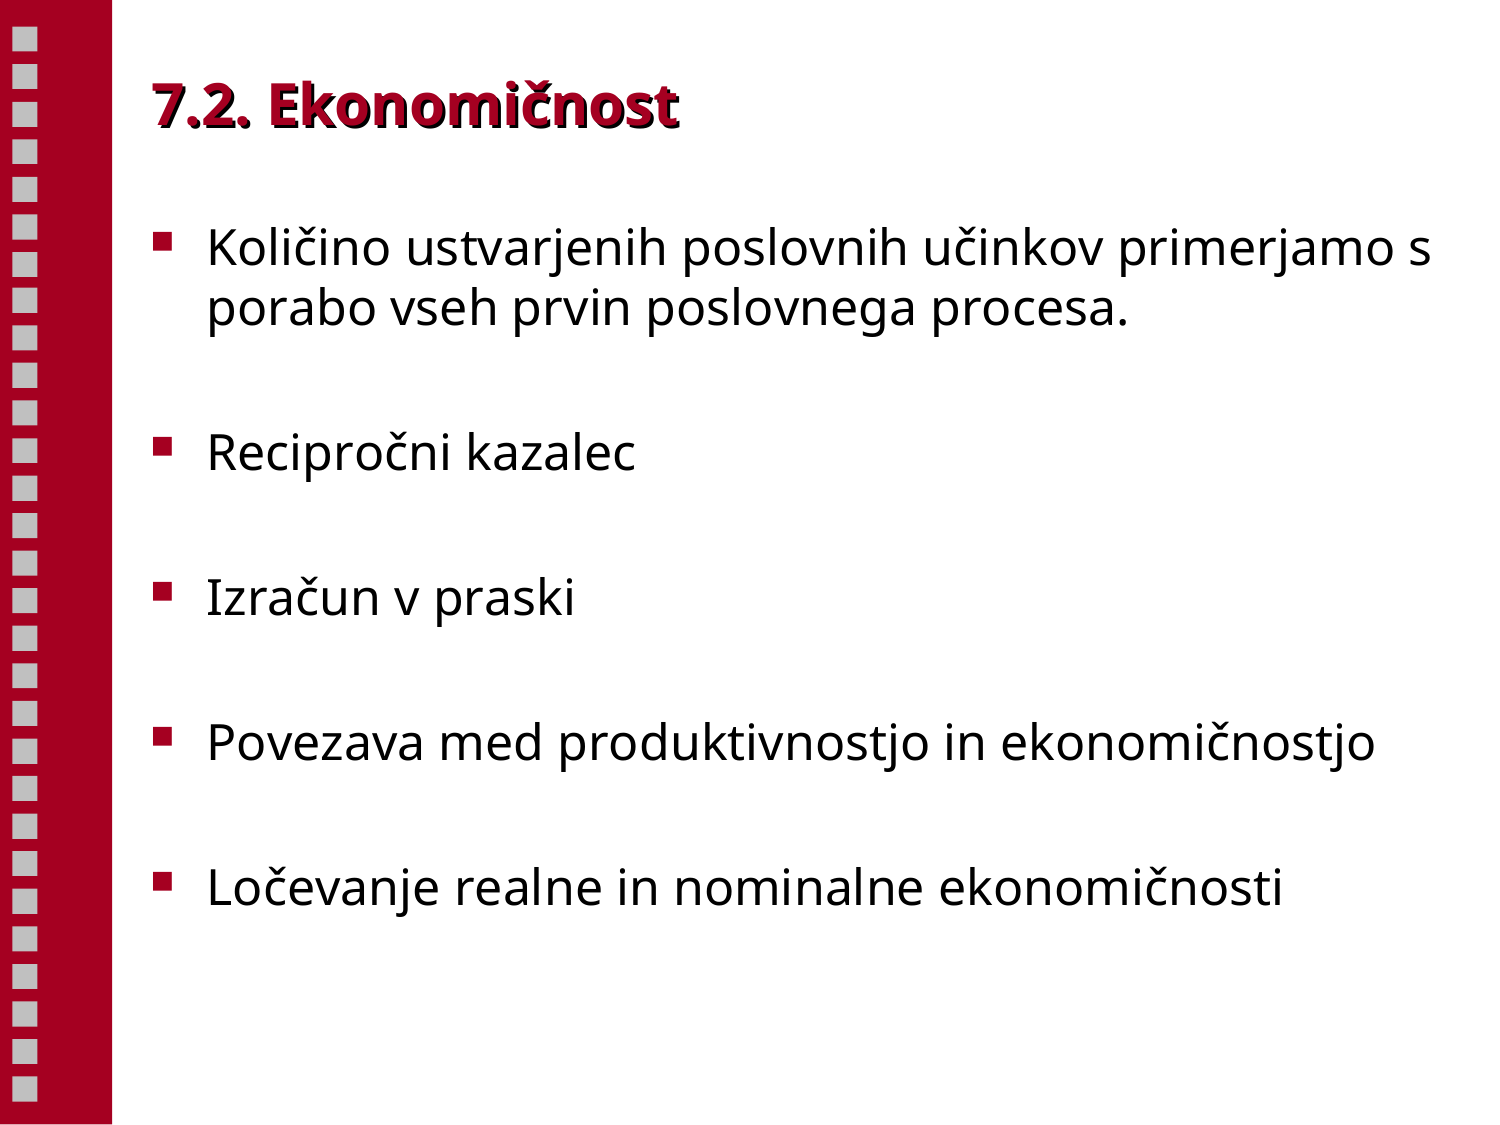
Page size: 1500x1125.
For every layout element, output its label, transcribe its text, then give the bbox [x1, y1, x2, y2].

title 7.2. Ekonomičnost [136, 30, 1412, 173]
list Količino ustvarjenih poslovnih učinkov primerjamo s porabo vseh prvin poslovnega procesa. Recipročni kazalec Izračun v praski Povezava med produktivnostjo in ekonomičnostjo Ločevanje realne in nominalne ekonomičnosti [135, 207, 1467, 1059]
